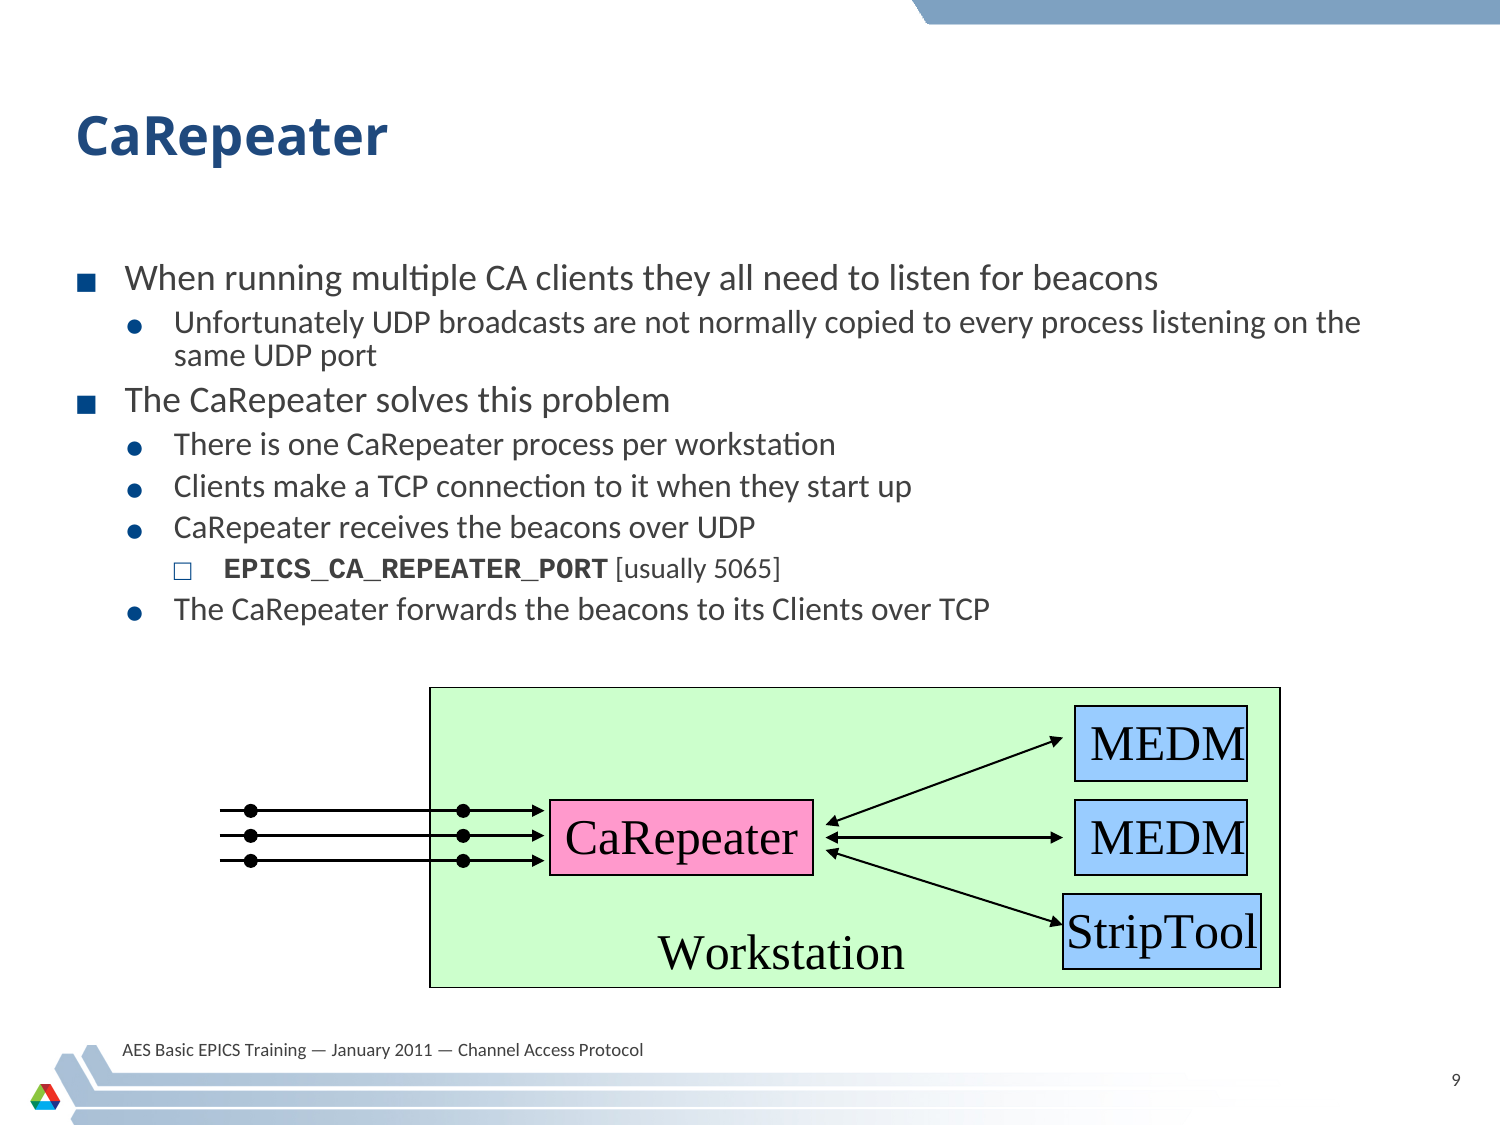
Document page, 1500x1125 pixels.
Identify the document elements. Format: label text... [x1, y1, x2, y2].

text_box MEDM [1075, 706, 1248, 782]
text_box Workstation [430, 687, 1281, 988]
text_box [457, 862, 470, 868]
text_box StripTool [1063, 893, 1262, 969]
text_box [457, 804, 469, 809]
text_box MEDM [1075, 800, 1248, 876]
text_box [457, 837, 470, 843]
list When running multiple CA clients they all need to listen for beacons Unfortunately UDP broadcasts are not normally copied to every process listening on the same UDP port The CaRepeater solves this problem There is one CaRepeater process per workstation Clients make a TCP connection to it when they start up CaRepeater receives the beacons over UDP EPICS_CA_REPEATER_PORT [usually 5065] The CaRepeater forwards the beacons to its Clients over TCP [75, 262, 1426, 675]
text_box [244, 854, 258, 868]
text_box [457, 829, 469, 834]
text_box CaRepeater [550, 799, 813, 875]
picture [0, 1037, 1500, 1125]
text_box [244, 829, 258, 843]
title CaRepeater [75, 103, 1426, 167]
picture [0, 0, 1500, 26]
text_box [457, 812, 470, 818]
text_box [457, 854, 469, 859]
text_box [244, 804, 258, 818]
